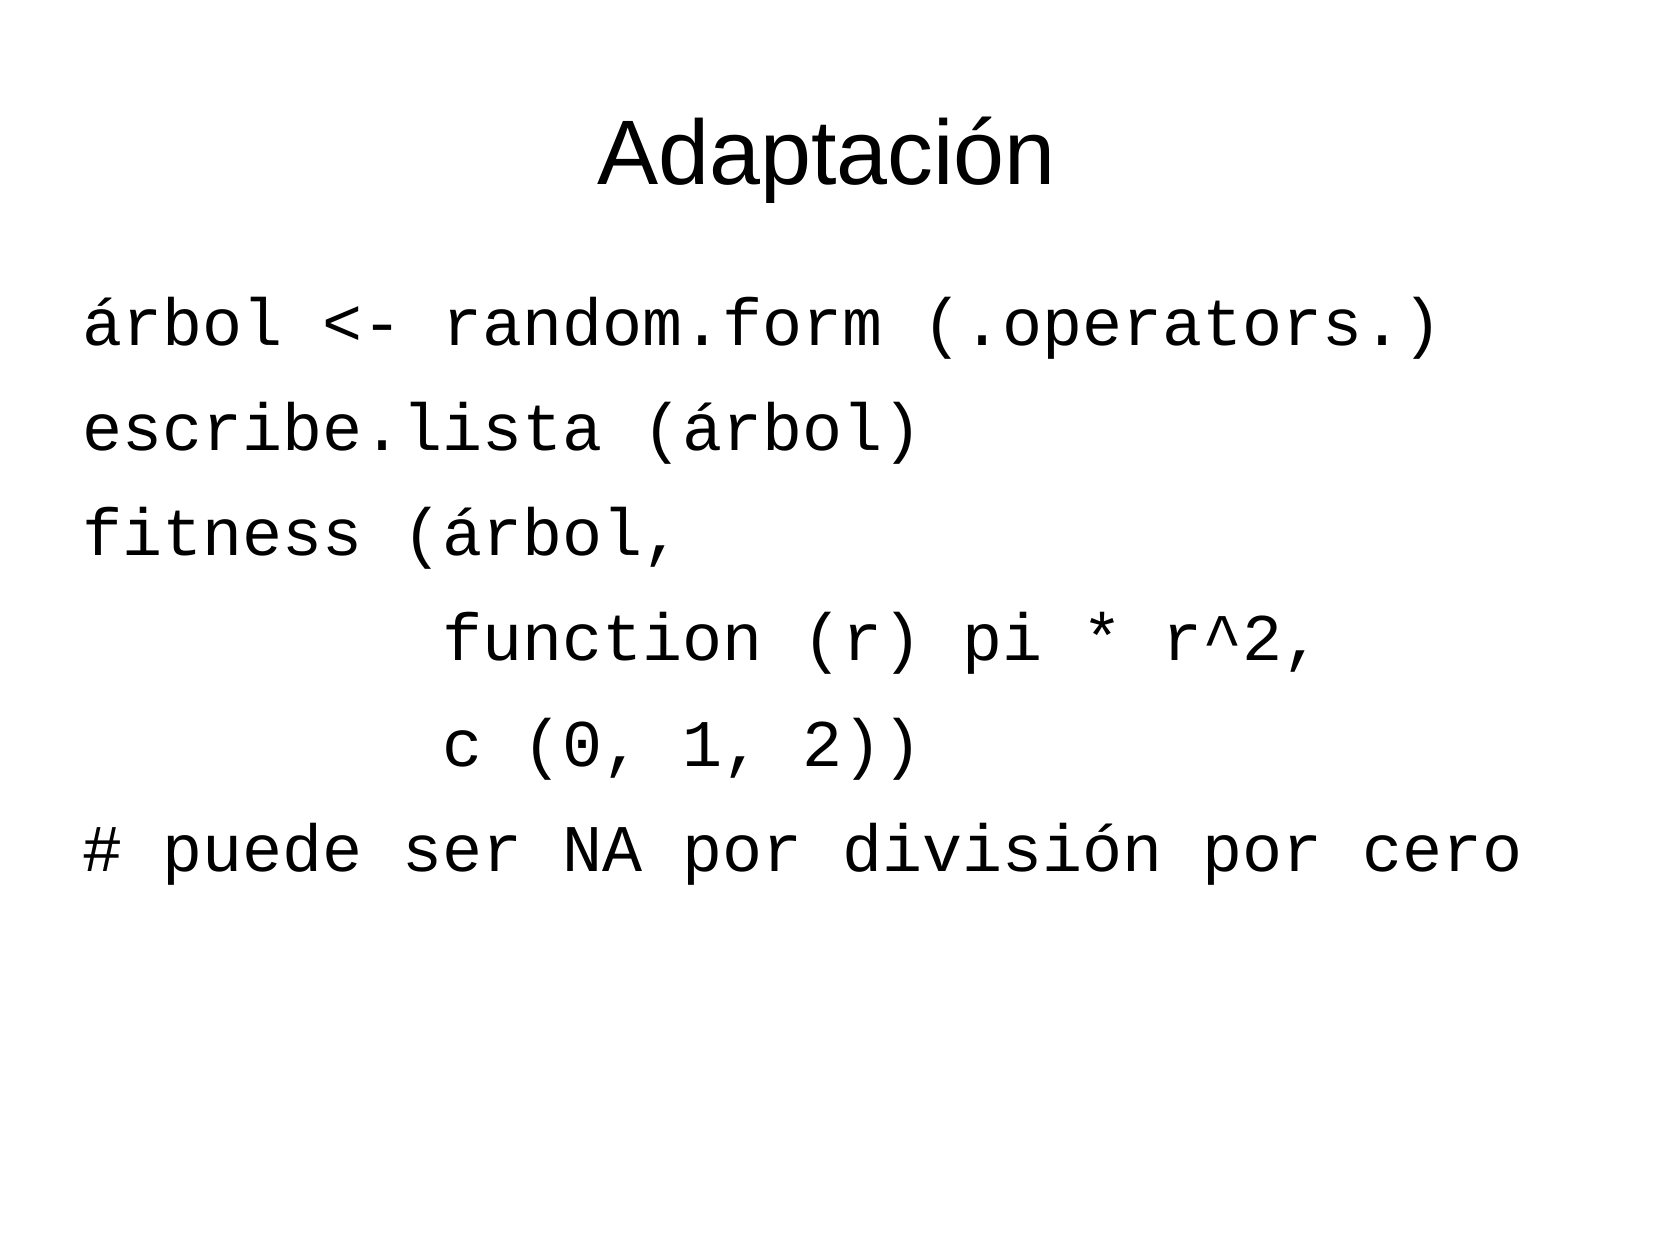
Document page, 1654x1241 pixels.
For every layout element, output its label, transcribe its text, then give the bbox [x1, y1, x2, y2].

list árbol <- random.form (.operators.) escribe.lista (árbol) fitness (árbol, function (r) pi * r^2, c (0, 1, 2)) # puede ser NA por división por cero [82, 290, 1571, 1010]
title Adaptación [82, 49, 1571, 257]
